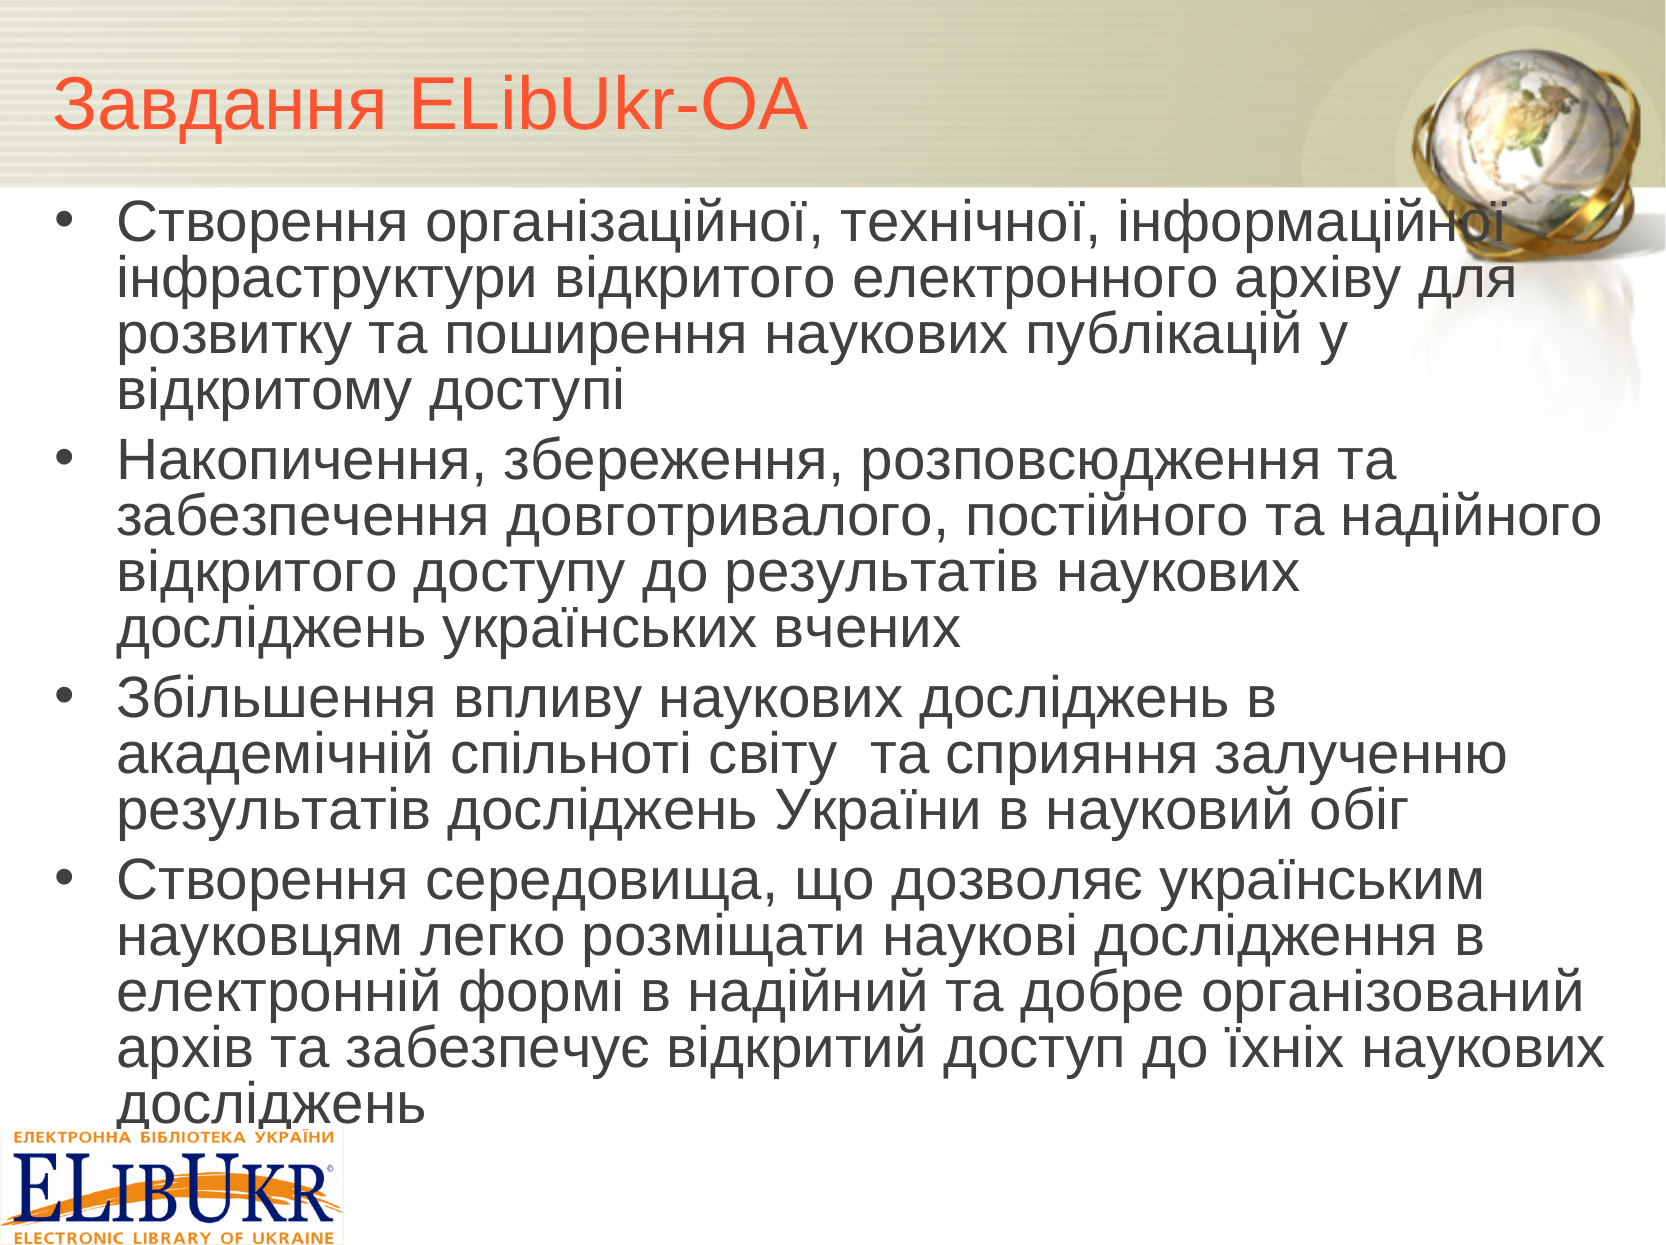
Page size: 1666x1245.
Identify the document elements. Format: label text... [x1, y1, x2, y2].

list Створення організаційної, технічної, інформаційної інфраструктури відкритого електронного архіву для розвитку та поширення наукових публікацій у відкритому доступі Накопичення, збереження, розповсюдження та забезпечення довготривалого, постійного та надійного відкритого доступу до результатів наукових досліджень українських вчених Збільшення впливу наукових досліджень в академічній спільноті світу та сприяння залученню результатів досліджень України в науковий обіг Створення середовища, що дозволяє українським науковцям легко розміщати наукові дослідження в електронній формі в надійний та добре організований архів та забезпечує відкритий доступ до їхніх наукових досліджень [37, 188, 1626, 1174]
picture [0, 0, 1666, 1245]
title Завдання ELibUkr-OA [35, 24, 1386, 175]
